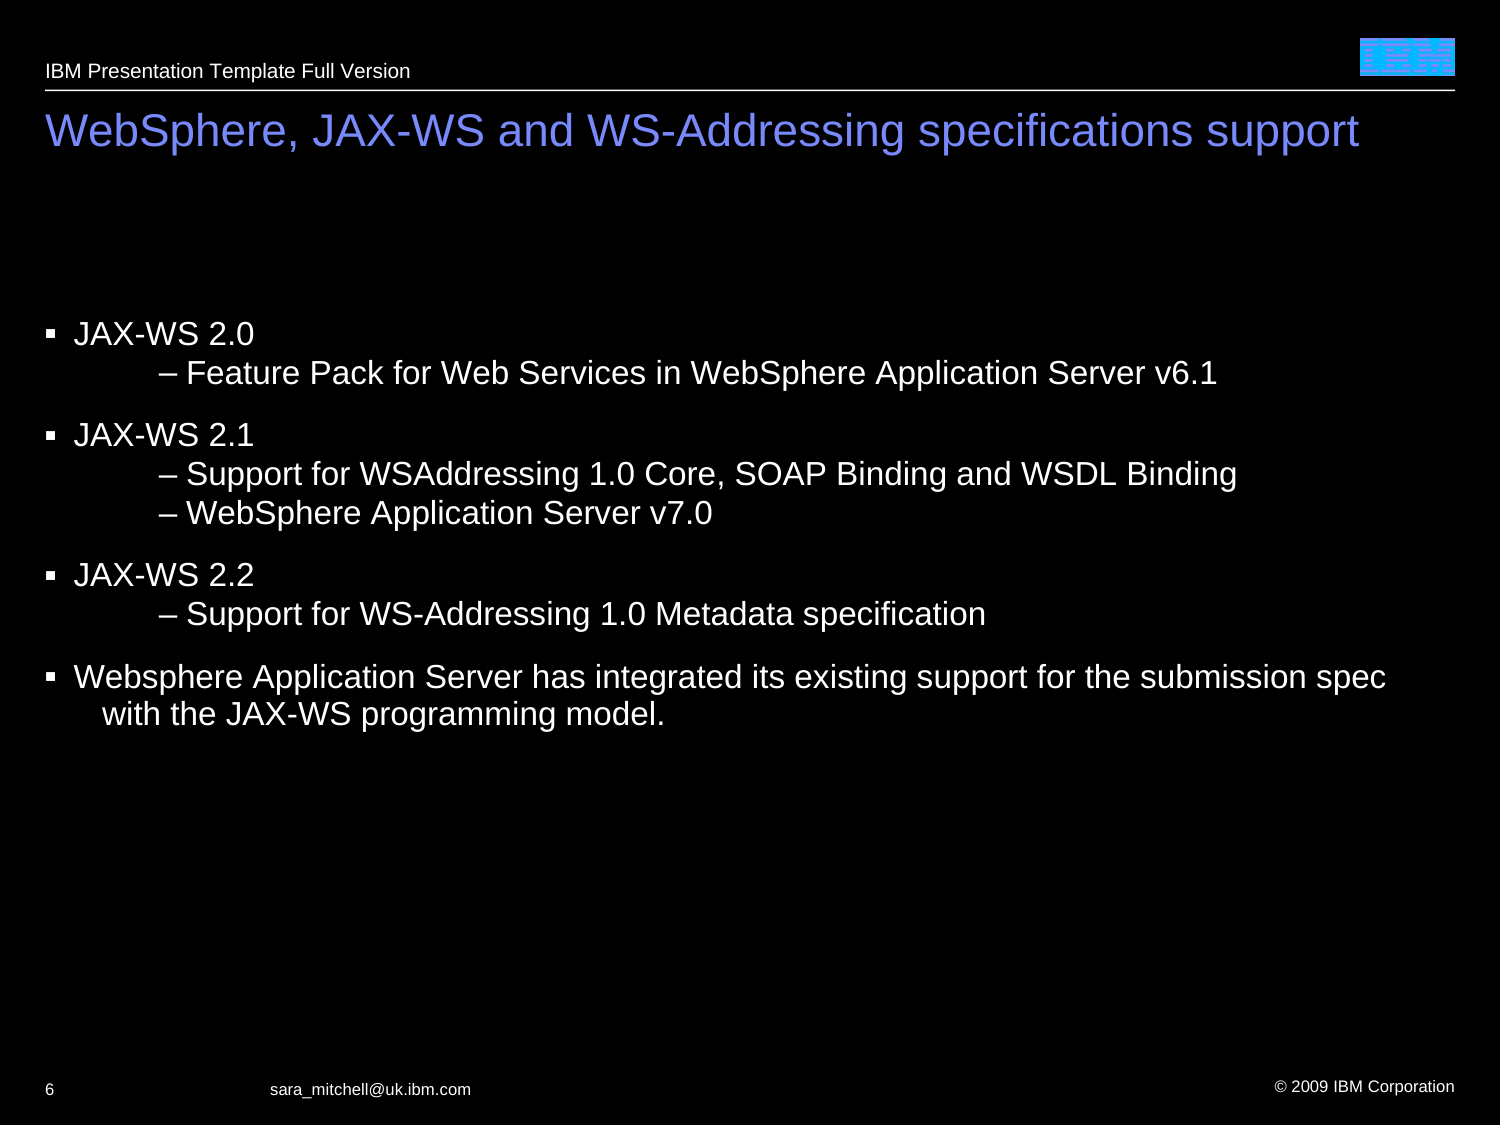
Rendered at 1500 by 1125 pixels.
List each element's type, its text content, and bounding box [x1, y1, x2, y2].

list JAX-WS 2.0 Feature Pack for Web Services in WebSphere Application Server v6.1 JAX-WS 2.1 Support for WSAddressing 1.0 Core, SOAP Binding and WSDL Binding WebSphere Application Server v7.0 JAX-WS 2.2 Support for WS-Addressing 1.0 Metadata specification Websphere Application Server has integrated its existing support for the submission spec with the JAX-WS programming model. [30, 307, 1456, 1058]
text_box IBM Presentation Template Full Version [30, 37, 1306, 83]
title WebSphere, JAX-WS and WS-Addressing specifications support [30, 97, 1456, 218]
